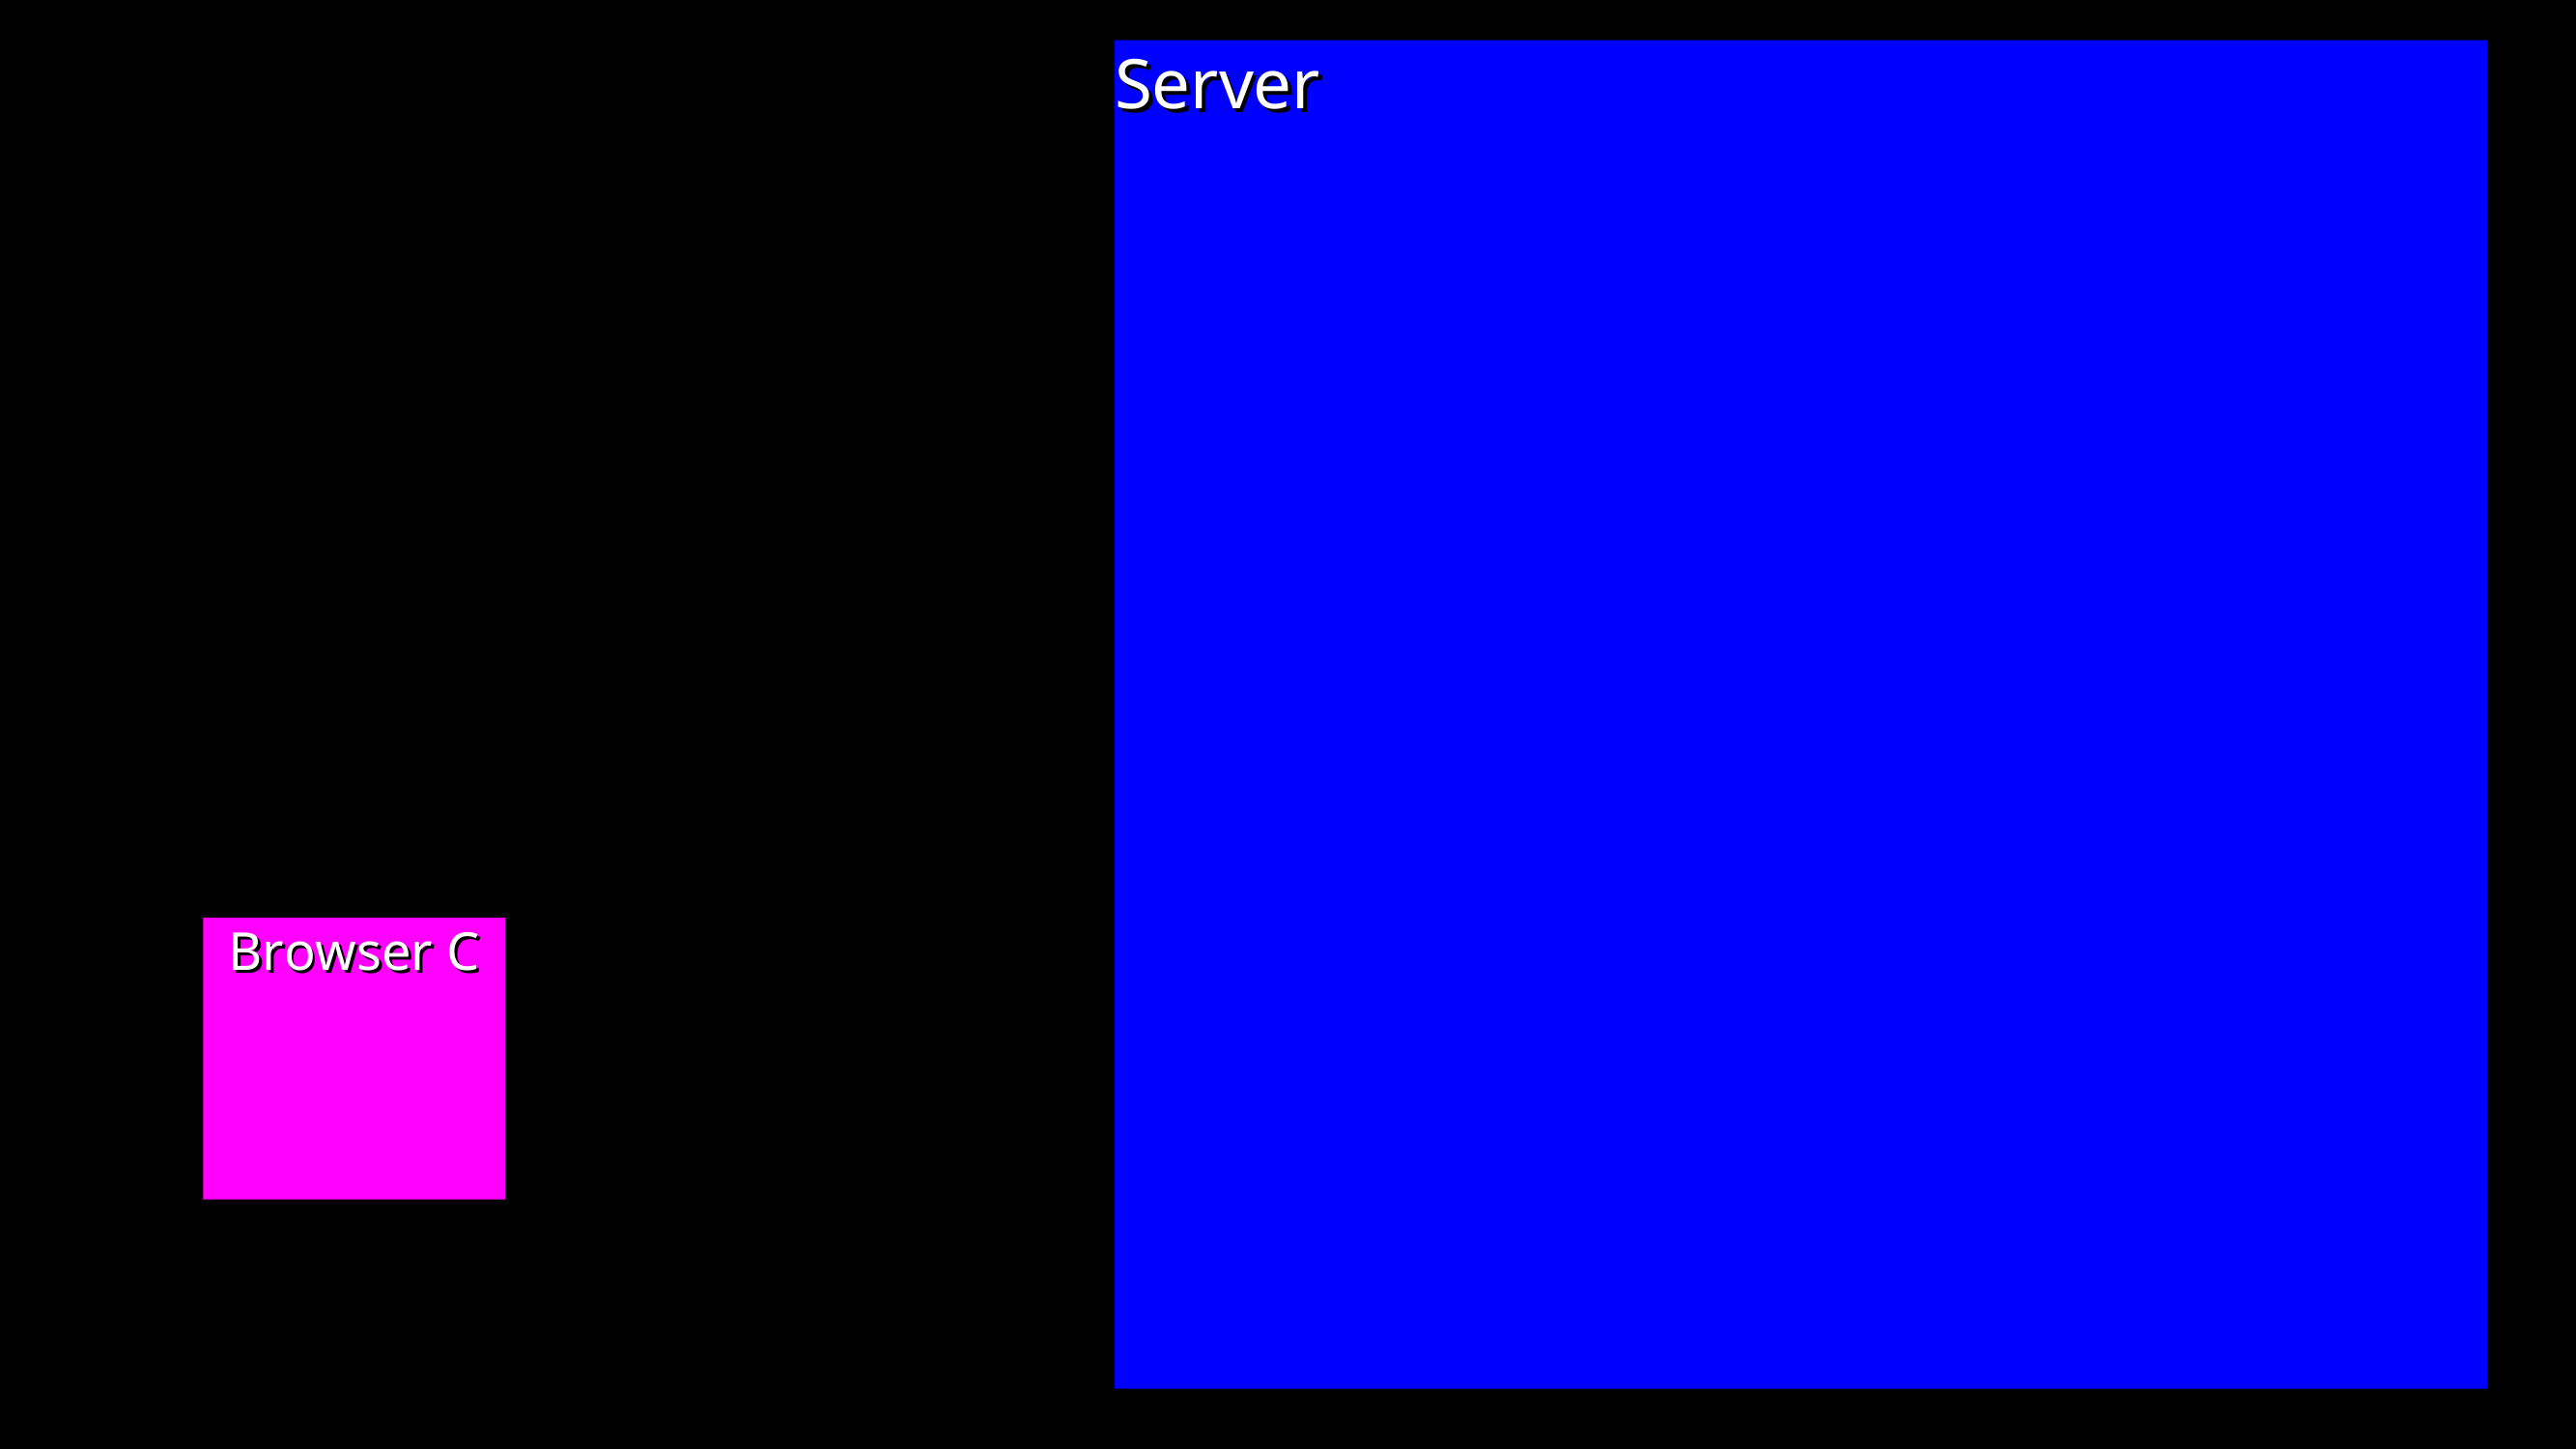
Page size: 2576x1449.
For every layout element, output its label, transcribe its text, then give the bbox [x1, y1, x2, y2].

text_box Browser C [203, 917, 505, 1200]
text_box Server [1115, 40, 2487, 1389]
